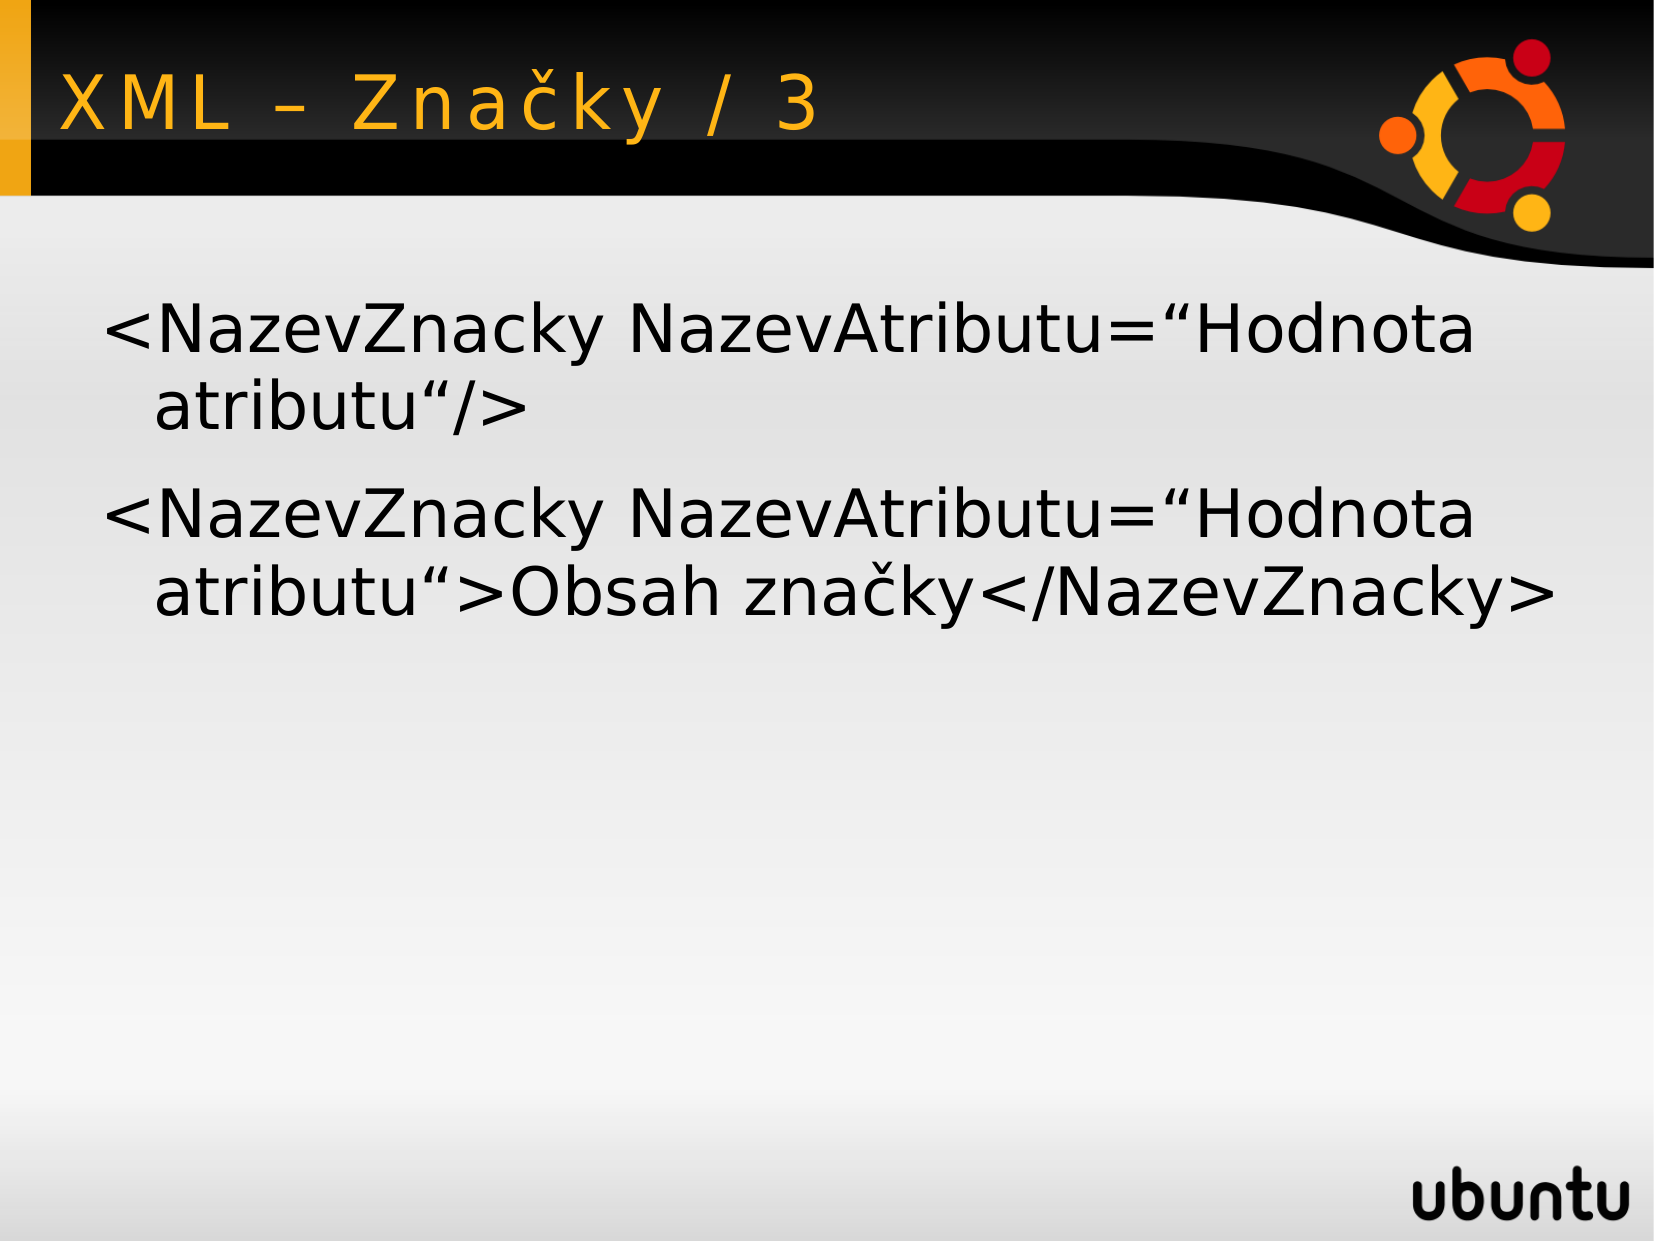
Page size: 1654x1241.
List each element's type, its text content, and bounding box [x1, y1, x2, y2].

picture [0, 0, 1654, 1241]
list <NazevZnacky NazevAtributu=“Hodnota atributu“/> <NazevZnacky NazevAtributu=“Hodnota atributu“>Obsah značky</NazevZnacky> [82, 290, 1571, 1109]
title XML – Značky / 3 [59, 29, 1270, 178]
